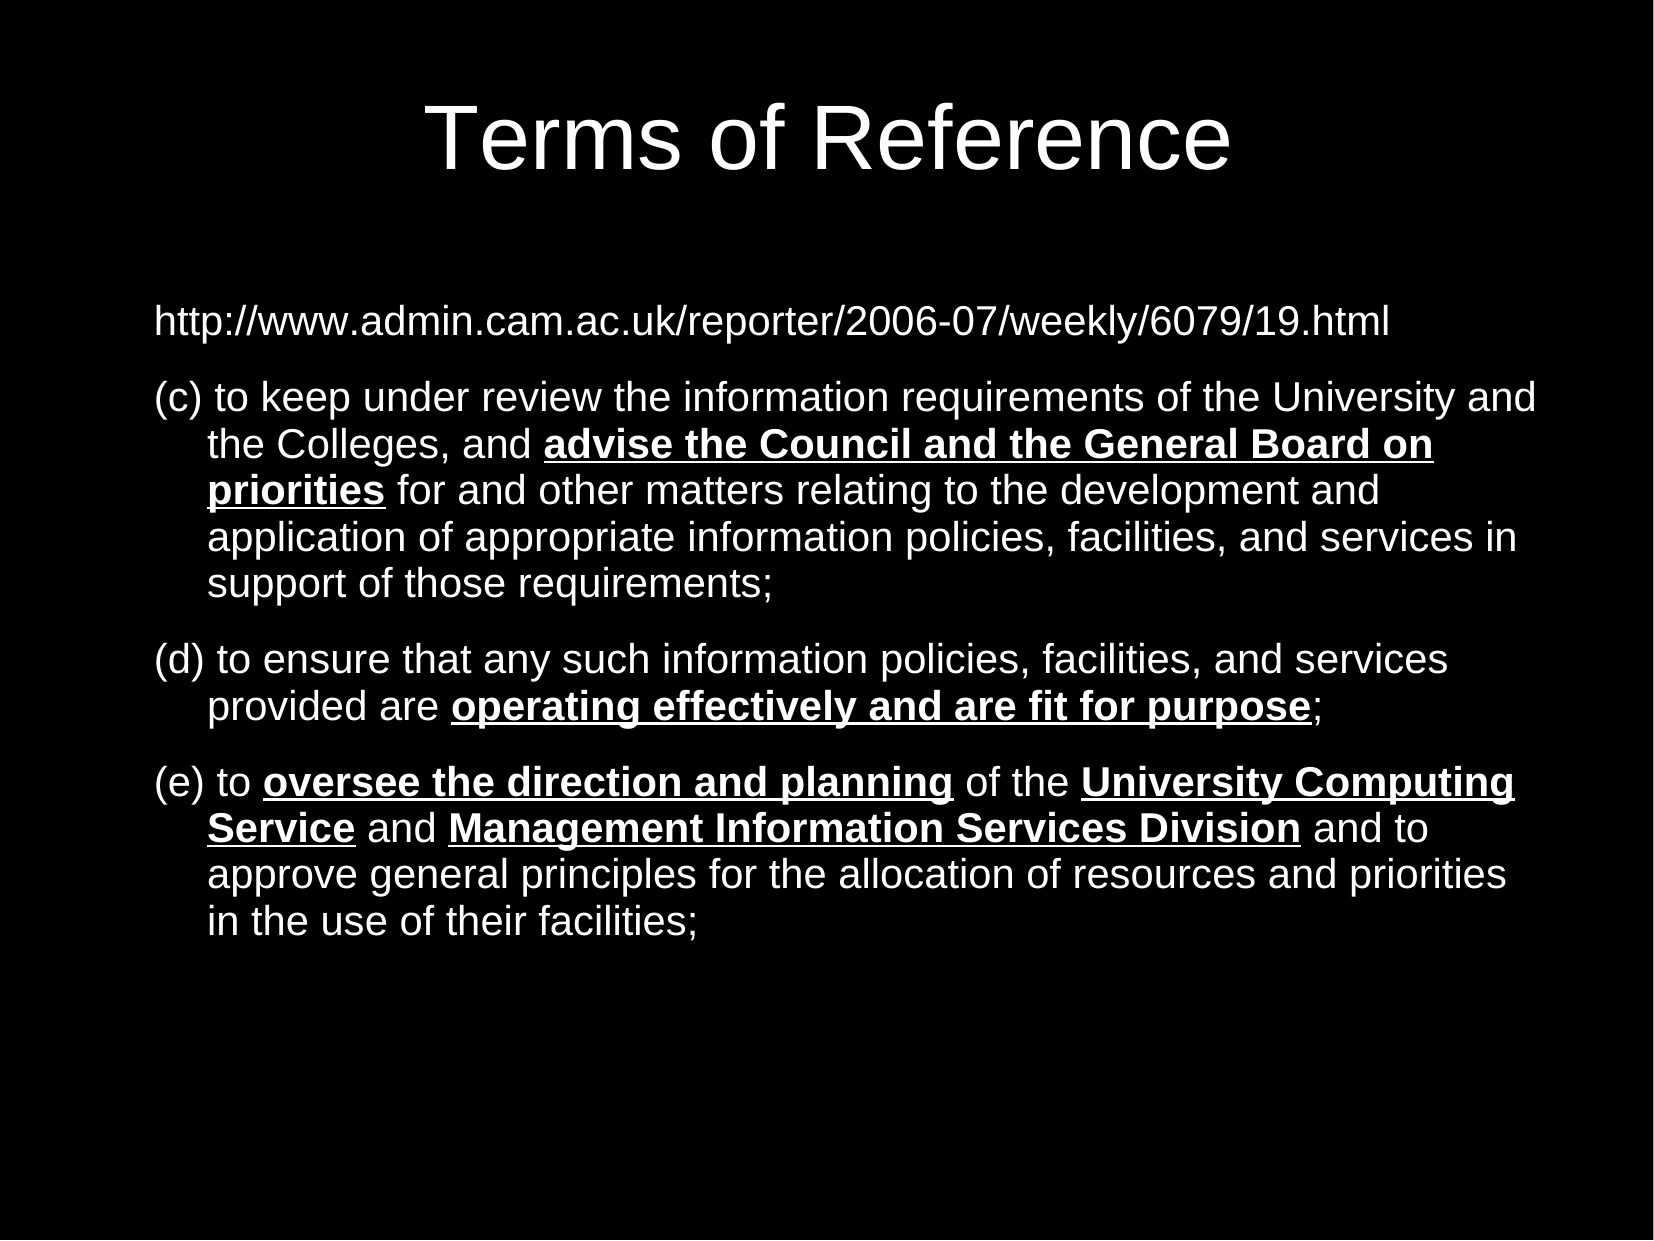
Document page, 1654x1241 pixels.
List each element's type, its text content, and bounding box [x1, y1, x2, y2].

list http://www.admin.cam.ac.uk/reporter/2006-07/weekly/6079/19.html (c) to keep under review the information requirements of the University and the Colleges, and advise the Council and the General Board on priorities for and other matters relating to the development and application of appropriate information policies, facilities, and services in support of those requirements; (d) to ensure that any such information policies, facilities, and services provided are operating effectively and are fit for purpose; (e) to oversee the direction and planning of the University Computing Service and Management Information Services Division and to approve general principles for the allocation of resources and priorities in the use of their facilities; [136, 297, 1549, 1201]
title Terms of Reference [123, 34, 1536, 242]
